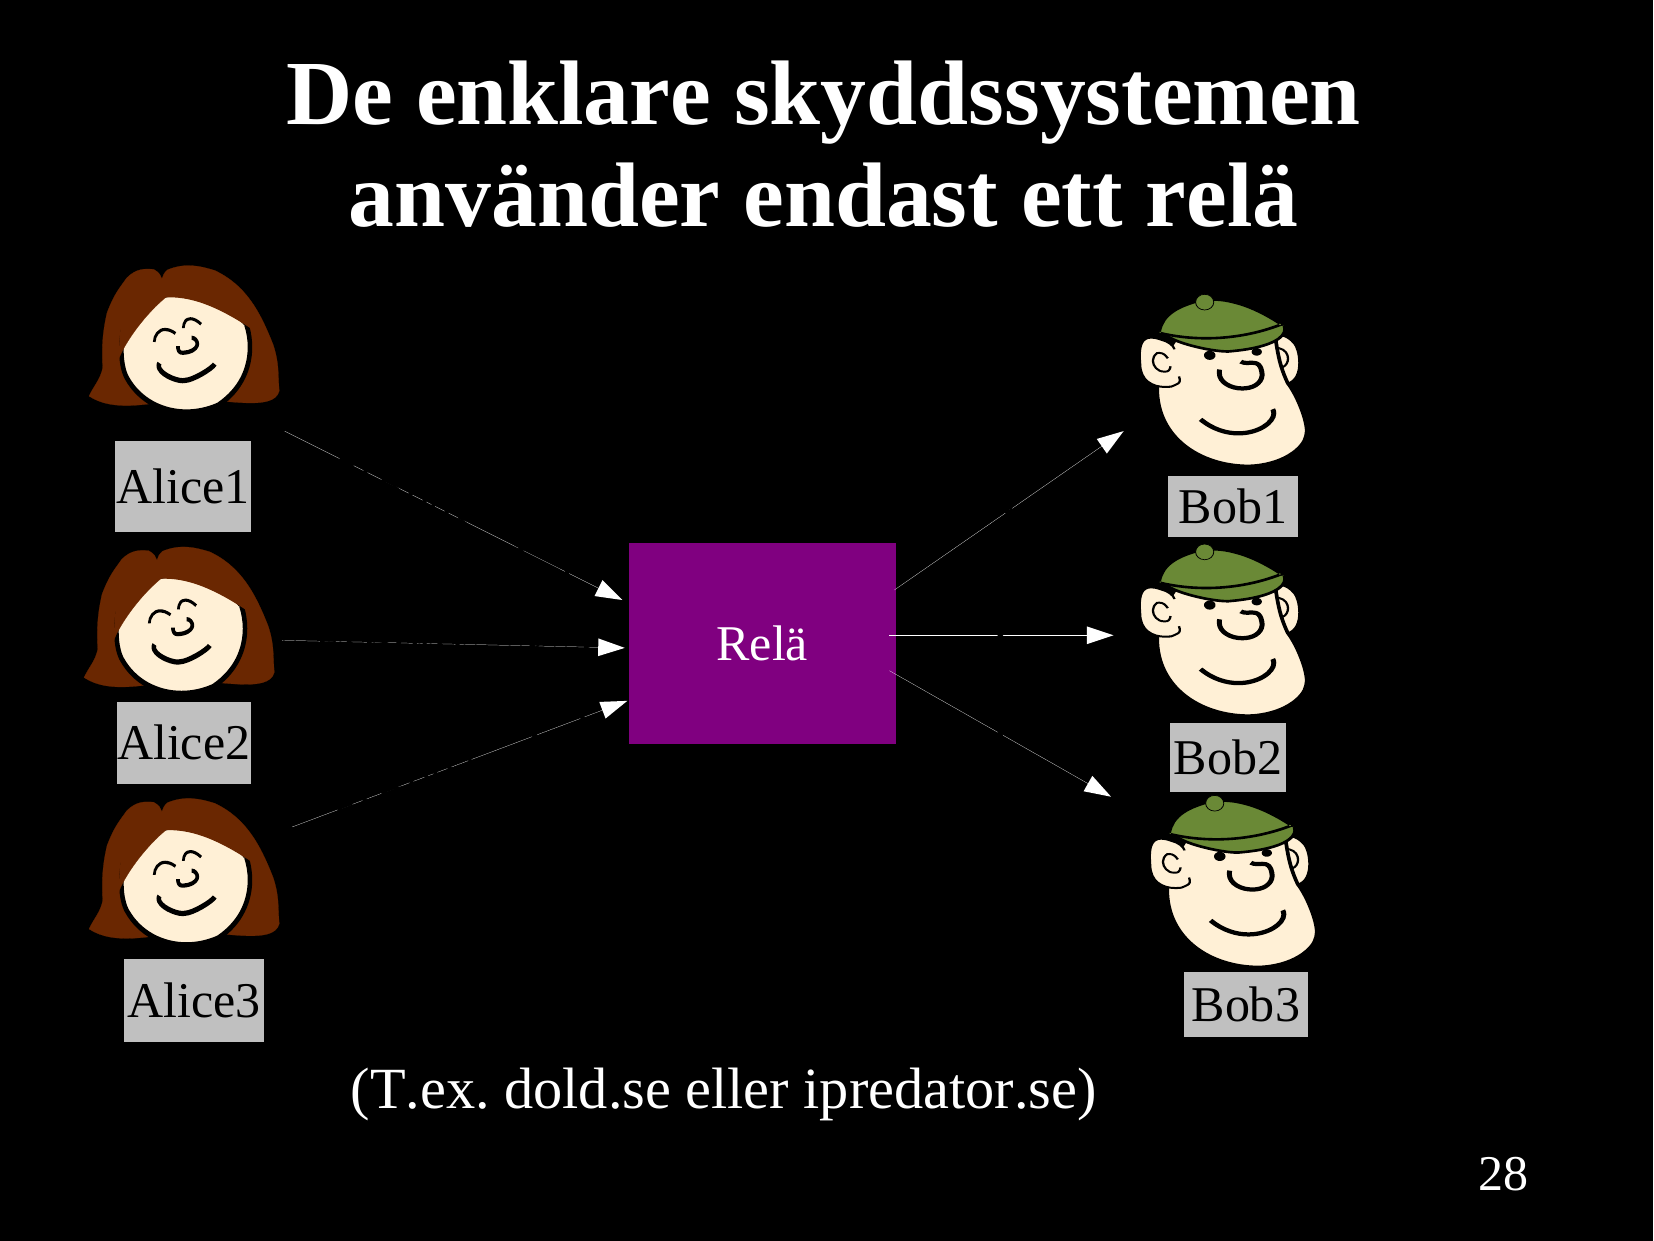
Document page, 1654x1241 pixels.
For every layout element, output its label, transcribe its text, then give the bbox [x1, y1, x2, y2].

text_box (T.ex. dold.se eller ipredator.se) [350, 1056, 1119, 1127]
picture [83, 546, 275, 696]
picture [1137, 291, 1309, 468]
text_box Bob1 [1167, 475, 1299, 538]
picture [88, 265, 280, 415]
picture [1147, 792, 1319, 969]
text_box Relä [628, 542, 897, 745]
text_box Bob2 [1169, 722, 1287, 792]
picture [1137, 541, 1309, 718]
text_box Bob3 [1183, 971, 1309, 1038]
text_box Alice2 [116, 701, 252, 785]
picture [88, 797, 280, 948]
text_box Alice1 [114, 440, 252, 533]
title De enklare skyddssystemen använder endast ett relä [118, 42, 1531, 247]
text_box Alice3 [123, 958, 265, 1043]
